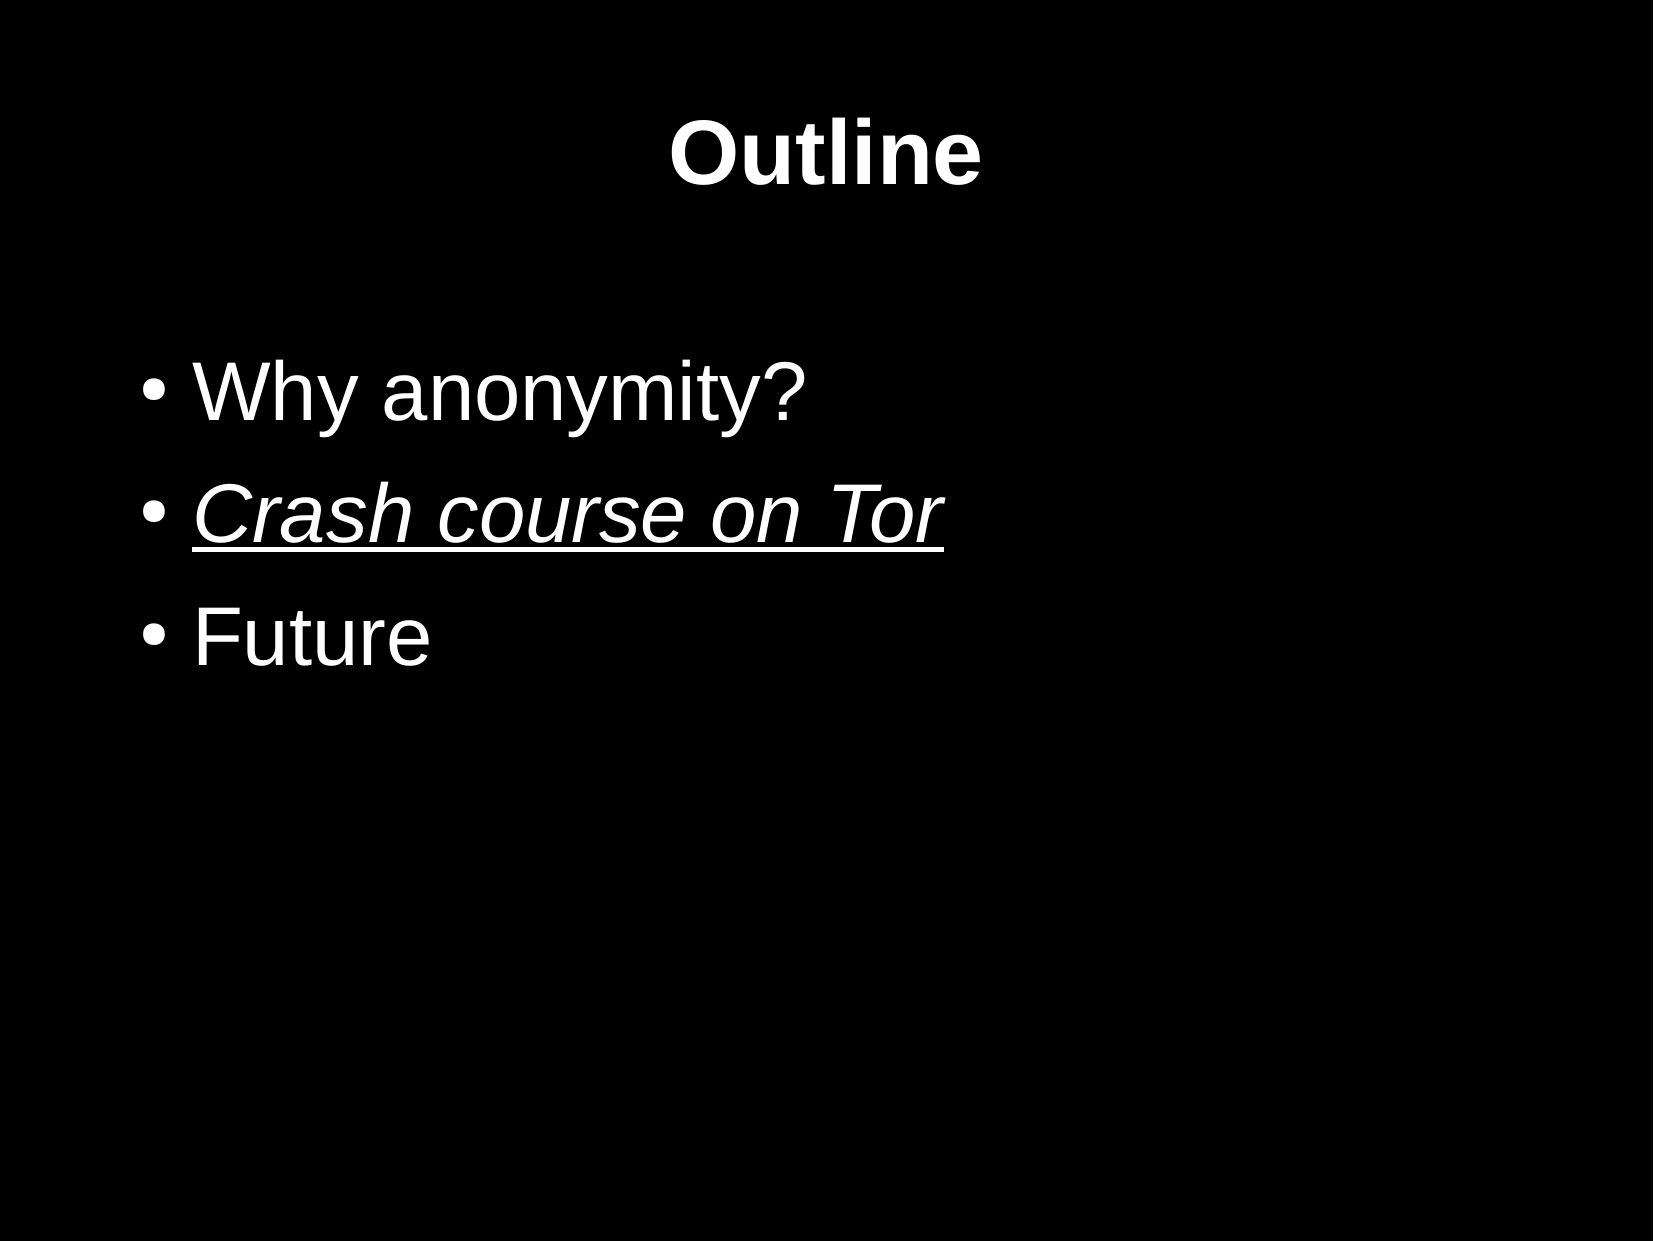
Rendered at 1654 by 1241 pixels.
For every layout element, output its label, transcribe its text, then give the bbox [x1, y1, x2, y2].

title Outline [82, 49, 1571, 257]
list Why anonymity? Crash course on Tor Future [121, 344, 1534, 683]
